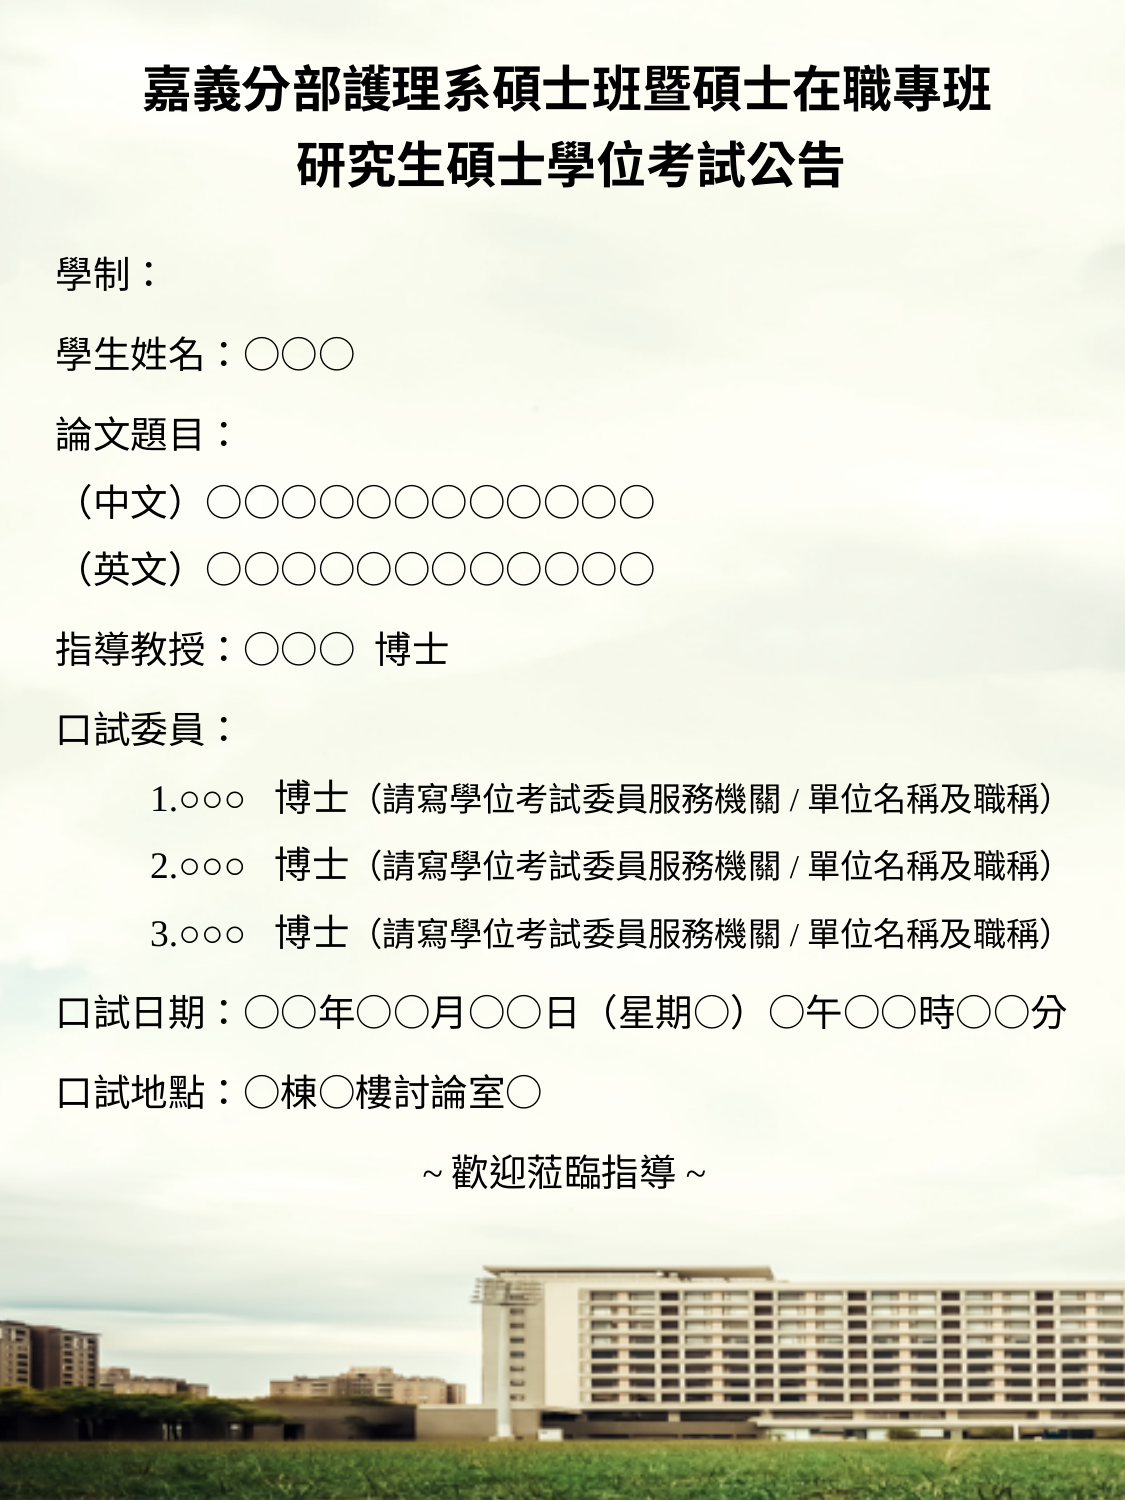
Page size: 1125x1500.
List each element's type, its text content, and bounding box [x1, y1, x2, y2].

text_box 嘉義分部護理系碩士班暨碩士在職專班 [41, 50, 1094, 125]
text_box 學制： 學生姓名：○○○ 論文題目： （中文）○○○○○○○○○○○○ （英文）○○○○○○○○○○○○ 指導教授：○○○ 博士 口試委員： 1.○○○ 博士（請寫學位考試委員服務機關/單位名稱及職稱） 2.○○○ 博士（請寫學位考試委員服務機關/單位名稱及職稱） 3.○○○ 博士（請寫學位考試委員服務機關/單位名稱及職稱） 口試日期：○○年○○月○○日（星期○）○午○○時○○分 口試地點：○棟○樓討論室○ ~歡迎蒞臨指導~ [40, 221, 1102, 1203]
text_box 研究生碩士學位考試公告 [281, 126, 861, 201]
picture [0, 0, 1125, 1500]
